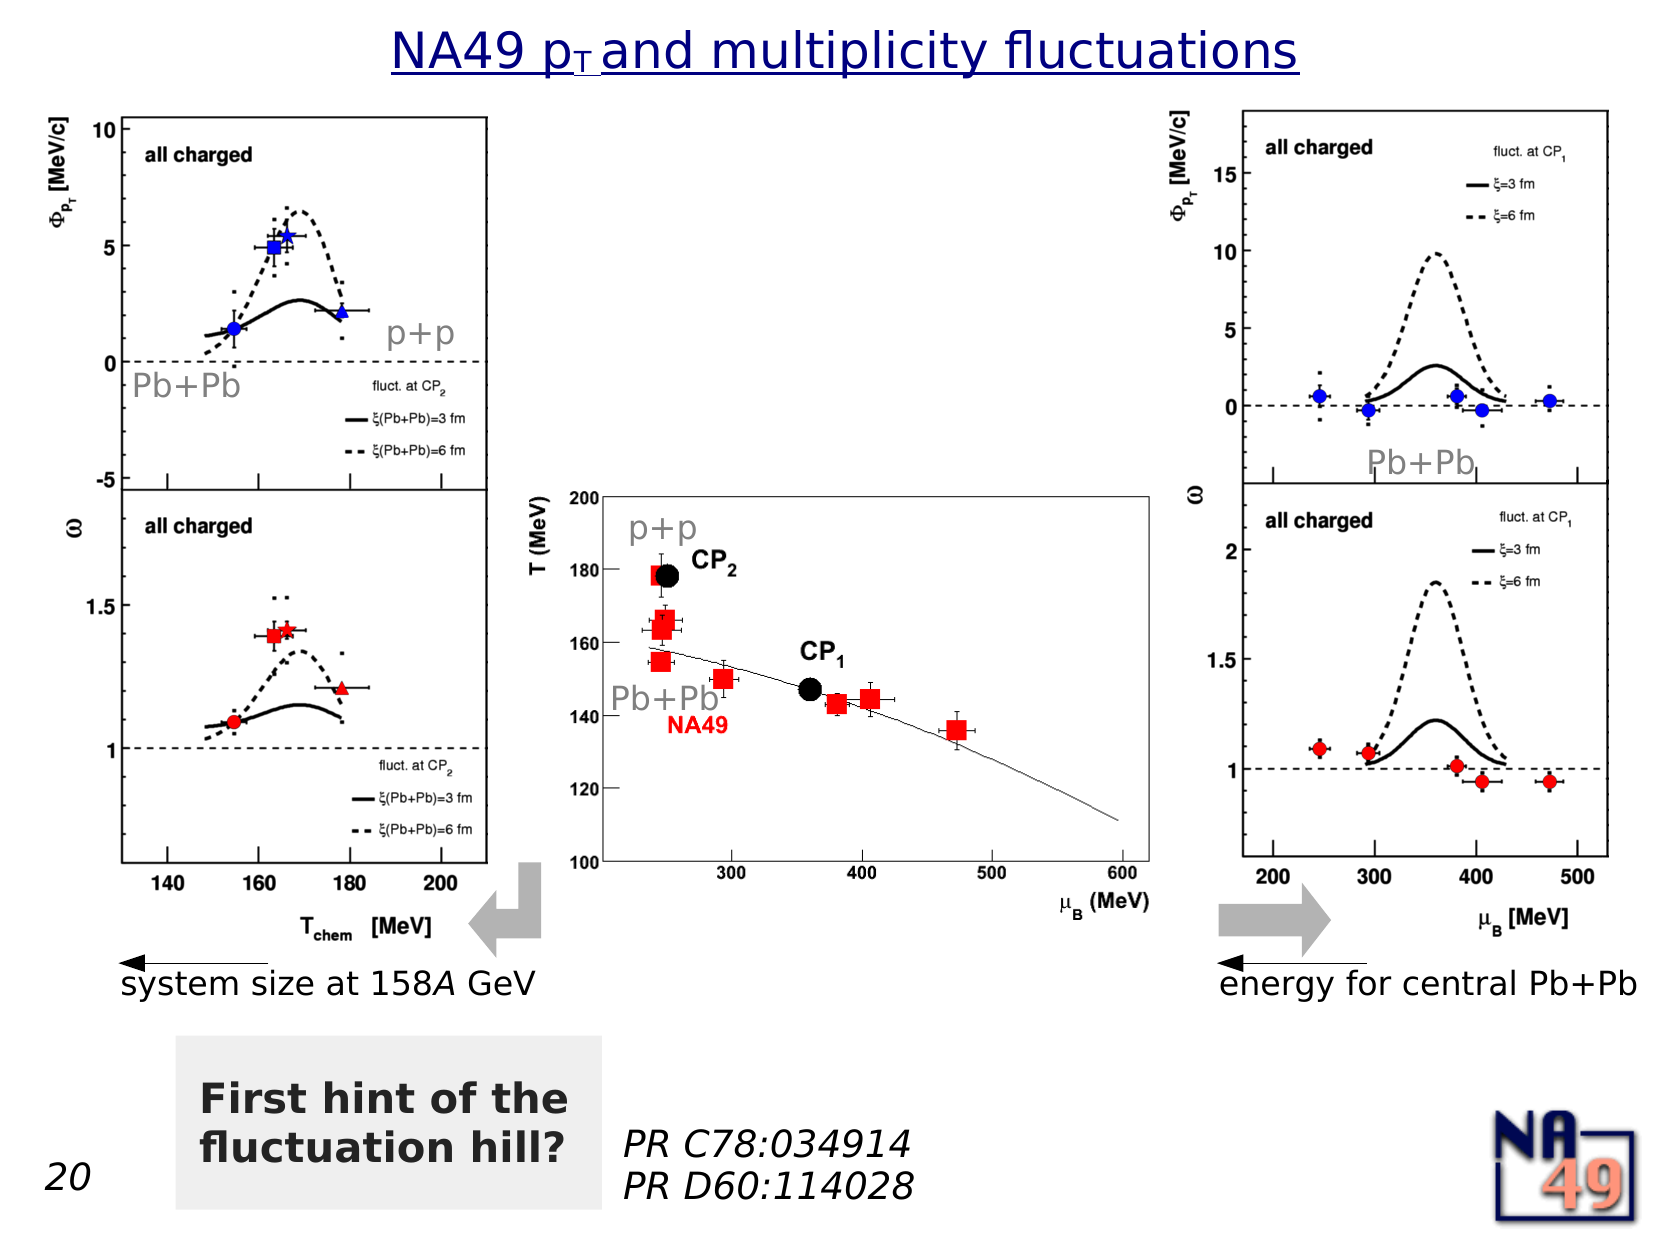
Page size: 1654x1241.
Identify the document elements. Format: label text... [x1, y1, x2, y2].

text_box Pb+Pb [610, 680, 721, 719]
text_box NA49 pT and multiplicity fluctuations [390, 22, 1301, 97]
picture [43, 112, 488, 945]
text_box p+p [627, 508, 698, 548]
text_box system size at 158A GeV [120, 964, 537, 1003]
text_box p+p [385, 313, 456, 353]
text_box Pb+Pb [1366, 443, 1477, 483]
picture [519, 107, 1609, 938]
picture [1488, 1103, 1642, 1229]
text_box [1218, 882, 1332, 958]
text_box [175, 1035, 602, 1210]
text_box PR C78:034914 PR D60:114028 [623, 1122, 999, 1236]
text_box [468, 862, 542, 958]
text_box Pb+Pb [131, 367, 243, 406]
text_box energy for central Pb+Pb [1218, 964, 1640, 1003]
